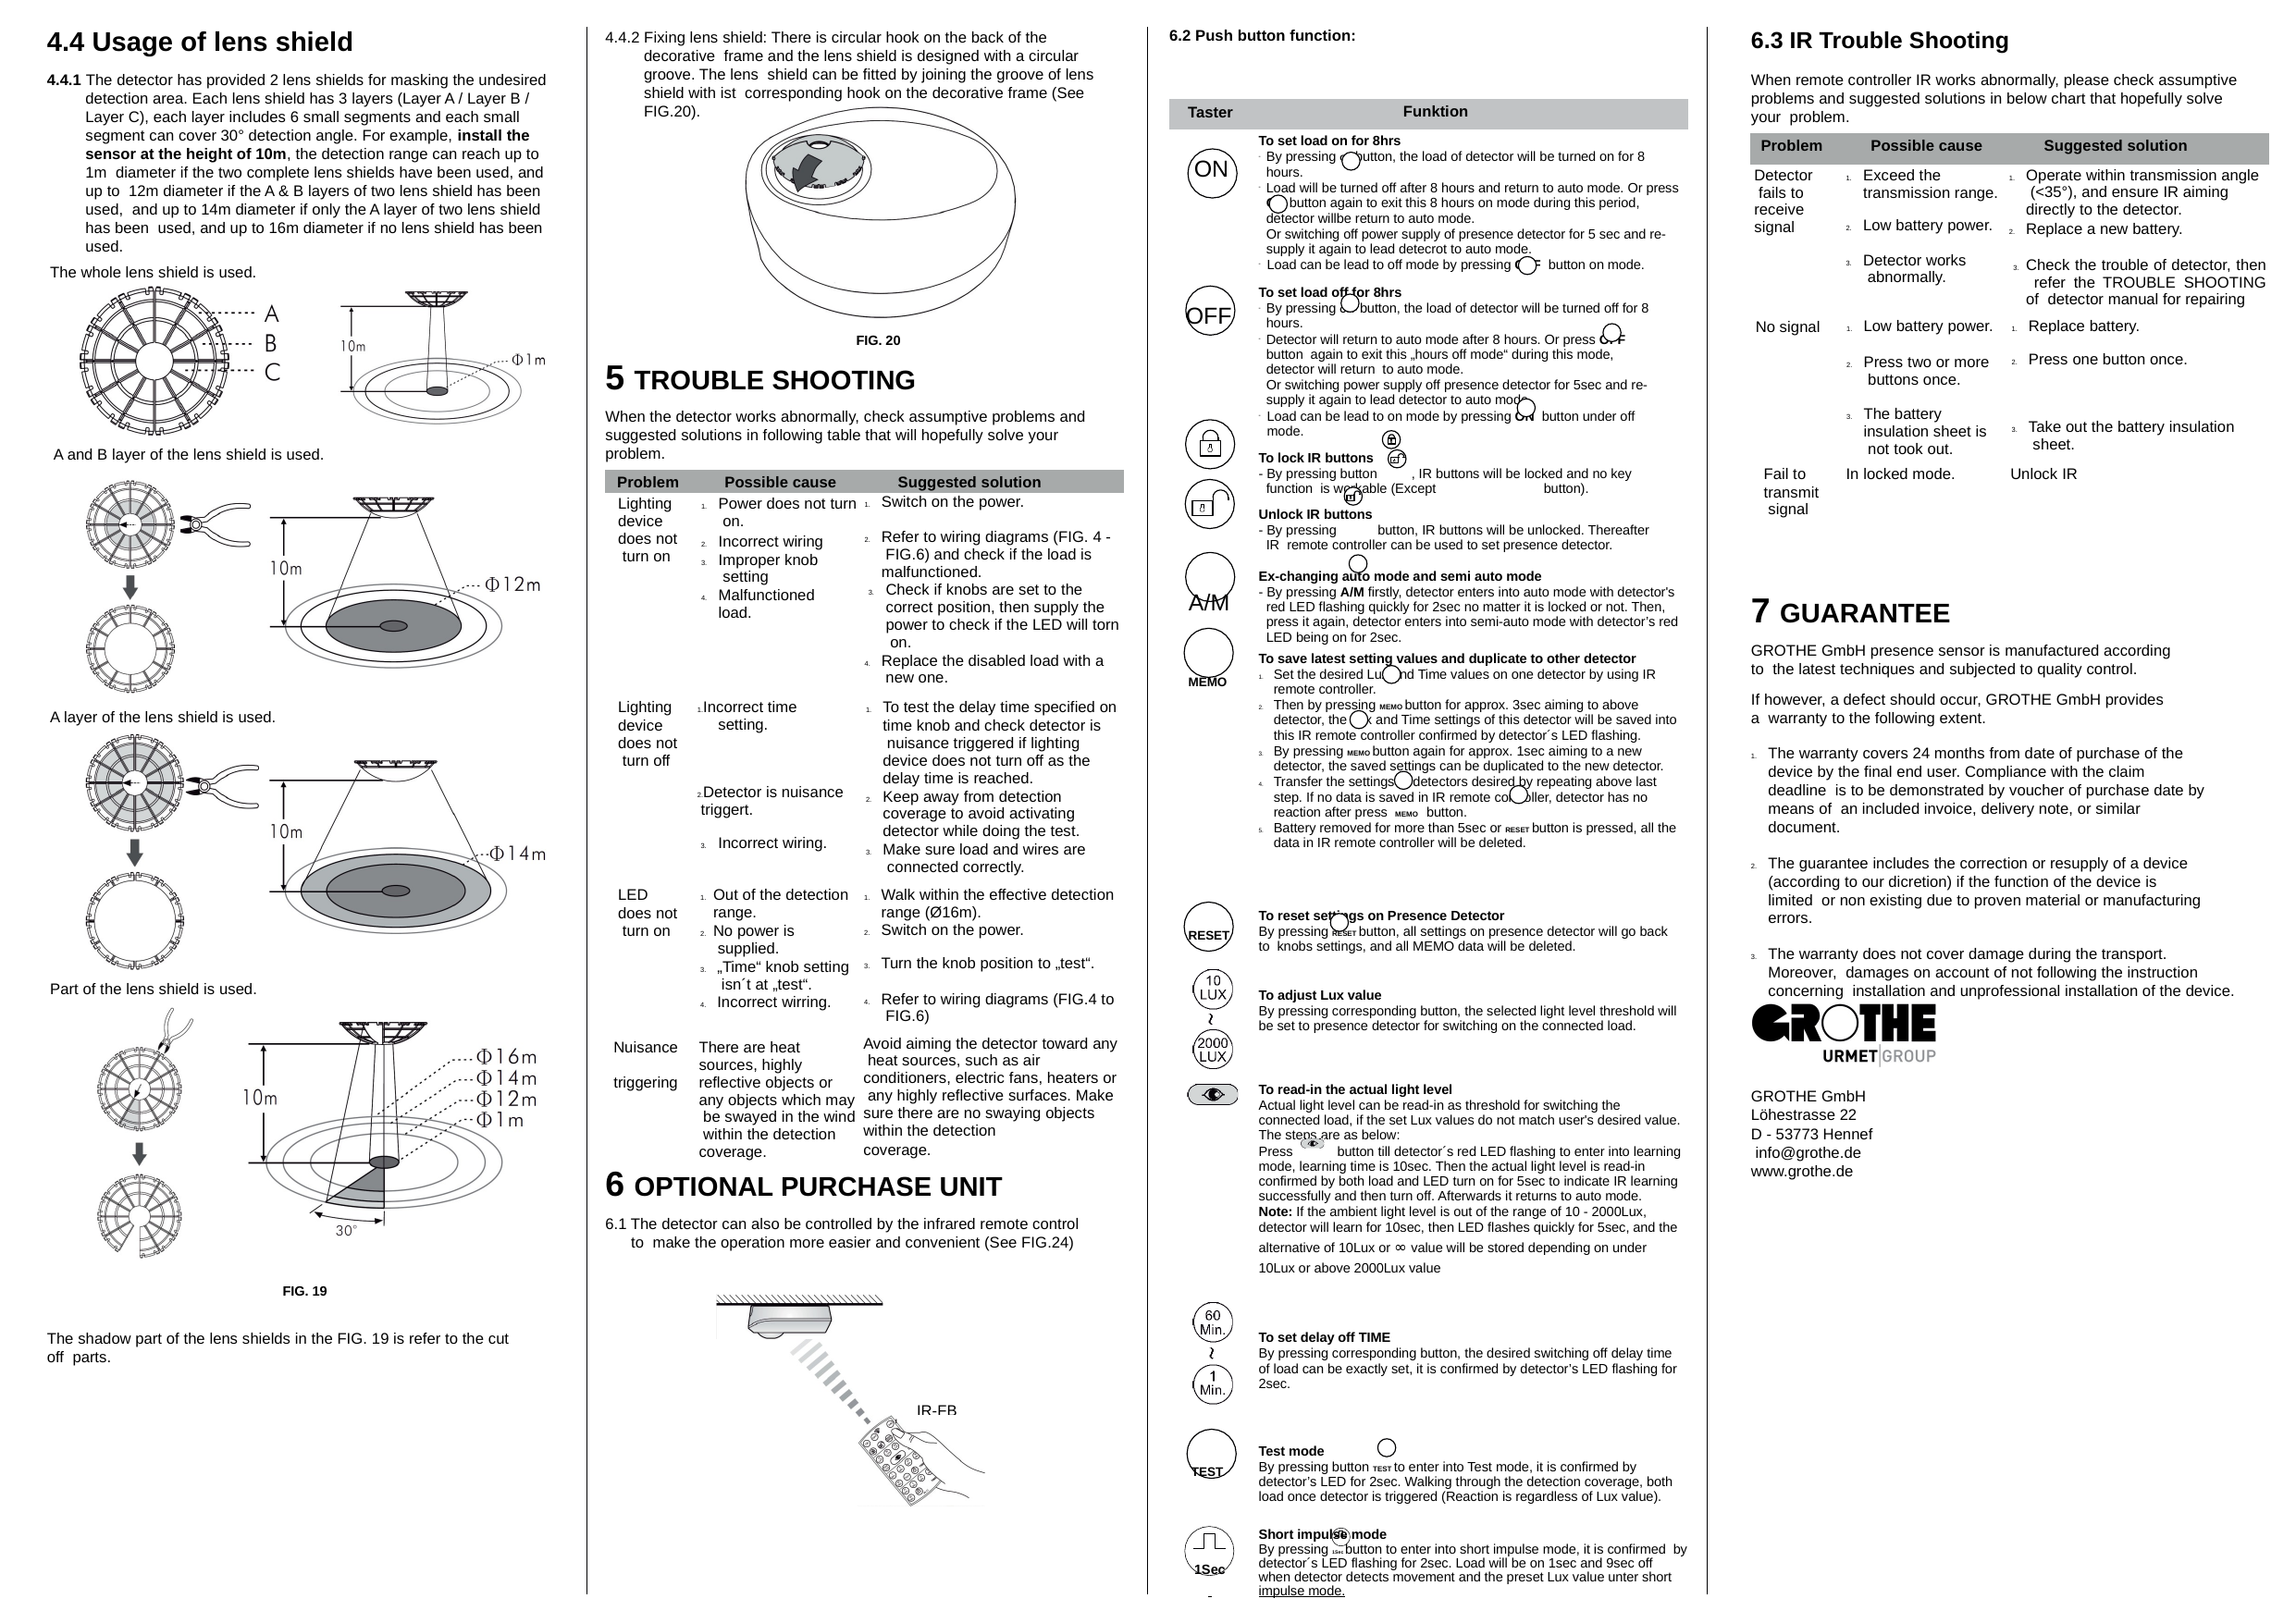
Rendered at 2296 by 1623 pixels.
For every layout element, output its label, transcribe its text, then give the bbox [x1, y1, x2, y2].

table_cell A and B layer of the lens shield is used. [45, 444, 564, 707]
table_cell [1169, 1081, 1256, 1314]
text_box [268, 759, 547, 935]
table_cell To set delay off TIME By pressing corresponding button, the desired switching off delay time of load can be exactly set, it is confirmed by detector’s LED flashing for 2sec. [1256, 1314, 1688, 1435]
text_box [1301, 1138, 1325, 1149]
table_header Funktion [1256, 99, 1688, 129]
table_cell In locked mode. [1844, 465, 2007, 577]
table_cell TEST [1188, 1435, 1235, 1477]
table_cell Part of the lens shield is used. [45, 977, 564, 1271]
table_cell A layer of the lens shield is used. [45, 707, 564, 977]
table_cell Avoid aiming the detector toward any heat sources, such as air conditioners, electric fans, heaters or any highly reflective surfaces. Make sure there are no swaying objects within the detection coverage. [862, 1033, 1124, 1168]
text_box [1352, 712, 1366, 728]
table_cell [1169, 505, 1256, 566]
table_cell 1Sec [1169, 1527, 1256, 1618]
table_cell LED does not turn on [605, 887, 697, 1033]
table_header Problem [1750, 133, 1844, 165]
table_cell A/M [1187, 566, 1234, 600]
text_box [744, 120, 1018, 320]
text_box 6.3 IR Trouble Shooting When remote controller IR works abnormally, please check assumptive problems and suggested solutions in below chart that hopefully solve your problem. [1748, 25, 2257, 126]
table_header Taster [1169, 99, 1256, 129]
table_cell RESET [1185, 905, 1232, 950]
table_header Possible cause [697, 470, 862, 493]
table_cell Nuisance triggering [605, 1033, 697, 1162]
table_cell No signal [1750, 317, 1844, 465]
text_box FIG. 19 The shadow part of the lens shields in the FIG. 19 is refer to the cut off parts. IR-FB [44, 1283, 958, 1420]
text_box [84, 733, 185, 970]
table_cell Exceed the transmission range. Low battery power. Detector works abnormally. [1844, 165, 2007, 317]
table_cell 1Sec [1186, 1527, 1233, 1575]
table_cell Detector fails to receive signal [1750, 165, 1844, 317]
table_cell A/M [1186, 630, 1232, 650]
text_box 4.4 Usage of lens shield 4.4.1 The detector has provided 2 lens shields for masking the undesired detection area. Each lens shield has 3 layers (Layer A / Layer B / Layer C), each layer includes 6 small segments and each small segment can cover 30° detection angle. For example, install the sensor at the height of 10m, the detection range can reach up to 1m diameter if the two complete lens shields have been used, and up to 12m diameter if the A & B layers of two lens shield has been used, and up to 14m diameter if only the A layer of two lens shield has been used, and up to 16m diameter if no lens shield has been used. [44, 24, 565, 255]
text_box 7 GUARANTEE GROTHE GmbH presence sensor is manufactured according to the latest techniques and subjected to quality control. If however, a defect should occur, GROTHE GmbH provides a warranty to the following extent. The warranty covers 24 months from date of purchase of the device by the final end user. Compliance with the claim deadline is to be demonstrated by voucher of purchase date by means of an included invoice, delivery note, or similar document. The guarantee includes the correction or resupply of a device (according to our dicretion) if the function of the device is limited or non existing due to proven material or manufacturing errors. The warranty does not cover damage during the transport. Moreover, damages on account of not following the instruction concerning installation and unprofessional installation of the device. [1748, 587, 2240, 1000]
table_cell To test the delay time specified on time knob and check detector is nuisance triggered if lighting device does not turn off as the delay time is reached. Keep away from detection coverage to avoid activating detector while doing the test. Make sure load and wires are connected correctly. [862, 699, 1124, 887]
table_cell [1193, 505, 1212, 515]
table_cell Lighting device does not turn on [605, 493, 697, 699]
text_box [1342, 295, 1358, 311]
text_box [1518, 400, 1534, 415]
text_box [1351, 556, 1366, 572]
table_cell OFF [1169, 282, 1256, 449]
table_cell RESET [1169, 905, 1256, 970]
table_cell Ex-changing auto mode and semi auto mode - By pressing A/M firstly, detector enters into auto mode with detector's red LED flashing quickly for 2sec no matter it is locked or not. Then, press it again, detector enters into semi-auto mode with detector’s red LED being on for 2sec. [1256, 566, 1688, 650]
table_cell TEST [1169, 1435, 1256, 1527]
text_box FIG. 20 5 TROUBLE SHOOTING When the detector works abnormally, check assumptive problems and suggested solutions in following table that will hopefully solve your problem. [603, 331, 1123, 462]
table_cell Incorrect time setting. Detector is nuisance triggert. Incorrect wiring. [697, 699, 862, 887]
text_box [1343, 154, 1359, 169]
text_box [1379, 1440, 1395, 1456]
table_cell [1169, 1314, 1256, 1435]
text_box [1384, 667, 1400, 682]
table_cell Unlock IR [2007, 465, 2269, 577]
table_header The whole lens shield is used. [45, 261, 564, 444]
text_box [1604, 325, 1620, 340]
table_cell To set load off for 8hrs By pressing OFF button, the load of detector will be turned off for 8 hours. Detector will return to auto mode after 8 hours. Or press OFF button again to exit this „hours off mode“ during this mode, detector will return to auto mode. Or switching power supply off presence detector for 5sec and re- supply it again to lead detector to auto mode. Load can be lead to on mode by pressing ON button under off mode. [1256, 282, 1688, 449]
table_cell MEMO [1185, 650, 1232, 676]
text_box [1270, 196, 1286, 212]
table_cell MEMO [1169, 650, 1256, 905]
text_box [241, 1020, 538, 1237]
table_header Suggested solution [2007, 133, 2269, 165]
text_box GROTHE GmbH Löhestrasse 22 D - 53773 Hennef info@grothe.de www.grothe.de [1748, 1087, 1875, 1181]
table_cell [1188, 449, 1233, 468]
table_cell [1186, 481, 1233, 505]
text_box [1187, 1084, 1239, 1106]
table_cell Power does not turn on. Incorrect wiring Improper knob setting Malfunctioned load. [697, 493, 862, 699]
text_box 6.2 Push button function: [1167, 25, 1358, 44]
table_cell [1169, 970, 1256, 1081]
table_cell Out of the detection range. No power is supplied. „Time“ knob setting isn´t at „test“. Incorrect wirring. [697, 887, 862, 1033]
text_box [1331, 915, 1347, 930]
table_cell OFF [1187, 421, 1234, 449]
table_cell To read-in the actual light level Actual light level can be read-in as threshold for switching the connected load, if the set Lux values do not match user's desired value. The steps are as below: Press button till detector´s red LED flashing to enter into learning mode, learning time is 10sec. Then the actual light level is read-in confirmed by both load and LED turn on for 5sec to indicate IR learning successfully and then turn off. Afterwards it returns to auto mode. Note: If the ambient light level is out of the range of 10 - 2000Lux, detector will learn for 10sec, then LED flashes quickly for 5sec, and the alternative of 10Lux or ∞ value will be stored depending on under 10Lux or above 2000Lux value [1256, 1081, 1688, 1314]
table_cell Operate within transmission angle (<35°), and ensure IR aiming directly to the detector. Replace a new battery. Check the trouble of detector, then refer the TROUBLE SHOOTING of detector manual for repairing [2007, 165, 2269, 317]
table_cell Switch on the power. Refer to wiring diagrams (FIG. 4 - FIG.6) and check if the load is malfunctioned. Check if knobs are set to the correct position, then supply the power to check if the LED will torn on. Replace the disabled load with a new one. [862, 493, 1124, 699]
text_box [1391, 455, 1405, 467]
text_box 6 OPTIONAL PURCHASE UNIT 6.1 The detector can also be controlled by the infrared remote control to make the operation more easier and convenient (See FIG.24) [603, 1162, 1097, 1251]
table_header Possible cause [1844, 133, 2007, 165]
table_cell There are heat sources, highly reflective objects or any objects which may be swayed in the wind within the detection coverage. [697, 1033, 862, 1162]
text_box [1520, 258, 1536, 274]
table_cell [1198, 1431, 1225, 1435]
text_box [1396, 772, 1412, 788]
table_cell OFF [1204, 431, 1217, 440]
table_cell A/M [1169, 566, 1256, 650]
text_box [95, 1007, 194, 1260]
table_cell Replace battery. Press one button once. Take out the battery insulation sheet. [2007, 317, 2269, 465]
text_box [1389, 451, 1401, 461]
table_cell To lock IR buttons - By pressing button , IR buttons will be locked and no key function is workable (Except button). [1256, 449, 1688, 505]
text_box [1751, 1002, 1936, 1068]
table_cell ON [1169, 129, 1256, 282]
text_box [1348, 492, 1361, 504]
table_cell Unlock IR buttons - By pressing button, IR buttons will be unlocked. Thereafter IR remote controller can be used to set presence detector. [1256, 505, 1688, 566]
table_cell To save latest setting values and duplicate to other detector Set the desired Lux and Time values on one detector by using IR remote controller. Then by pressing MEMO button for approx. 3sec aiming to above detector, the Lux and Time settings of this detector will be saved into this IR remote controller confirmed by detector´s LED flashing. By pressing MEMO button again for approx. 1sec aiming to a new detector, the saved settings can be duplicated to the new detector. Transfer the settings to detectors desired by repeating above last step. If no data is saved in IR remote controller, detector has no reaction after press MEMO button. Battery removed for more than 5sec or RESET button is pressed, all the data in IR remote controller will be deleted. [1256, 650, 1688, 905]
table_cell [1201, 449, 1220, 455]
text_box [1192, 969, 1233, 1070]
table_cell Short impulse mode By pressing 1Sec button to enter into short impulse mode, it is confirmed by detector´s LED flashing for 2sec. Load will be on 1sec and 9sec off when detector detects movement and the preset Lux value unter short impulse mode. [1256, 1527, 1688, 1618]
text_box [1511, 787, 1526, 803]
table_header Problem [605, 470, 697, 493]
table_cell To reset settings on Presence Detector By pressing RESET button, all settings on presence detector will go back to knobs settings, and all MEMO data will be deleted. [1256, 905, 1688, 970]
text_box [79, 285, 282, 436]
table_cell [1193, 501, 1212, 505]
table_header Suggested solution [862, 470, 1124, 493]
table_cell Low battery power. Press two or more buttons once. The battery insulation sheet is not took out. [1844, 317, 2007, 465]
text_box [1192, 1302, 1233, 1405]
table_cell [1187, 505, 1233, 527]
text_box 4.4.2 Fixing lens shield: There is circular hook on the back of the decorative frame and the lens shield is designed with a circular groove. The lens shield can be fitted by joining the groove of lens shield with ist corresponding hook on the decorative frame (See FIG.20). [603, 27, 1122, 120]
table_cell Test mode By pressing button TEST to enter into Test mode, it is confirmed by detector’s LED for 2sec. Walking through the detection coverage, both load once detector is triggered (Reaction is regardless of Lux value). [1256, 1435, 1688, 1527]
text_box [338, 290, 548, 426]
table_cell To adjust Lux value By pressing corresponding button, the selected light level threshold will be set to presence detector for switching on the connected load. [1256, 970, 1688, 1081]
text_box [267, 496, 542, 670]
text_box [84, 478, 180, 695]
table_cell To set load on for 8hrs By pressing ON button, the load of detector will be turned on for 8 hours. Load will be turned off after 8 hours and return to auto mode. Or press ON button again to exit this 8 hours on mode during this period, detector willbe return to auto mode. Or switching off power supply of presence detector for 5 sec and re- supply it again to lead detecrot to auto mode. Load can be lead to off mode by pressing OFF button on mode. [1256, 129, 1688, 282]
table_cell Walk within the effective detection range (Ø16m). Switch on the power. Turn the knob position to „test“. Refer to wiring diagrams (FIG.4 to FIG.6) [862, 887, 1124, 1033]
table_cell OFF [1201, 441, 1220, 449]
table_cell [1169, 449, 1256, 505]
text_box [716, 1294, 985, 1506]
table_cell Fail to transmit signal [1750, 465, 1844, 577]
text_box [1346, 488, 1357, 495]
table_cell [1190, 554, 1230, 566]
table_cell Lighting device does not turn off [605, 699, 697, 887]
